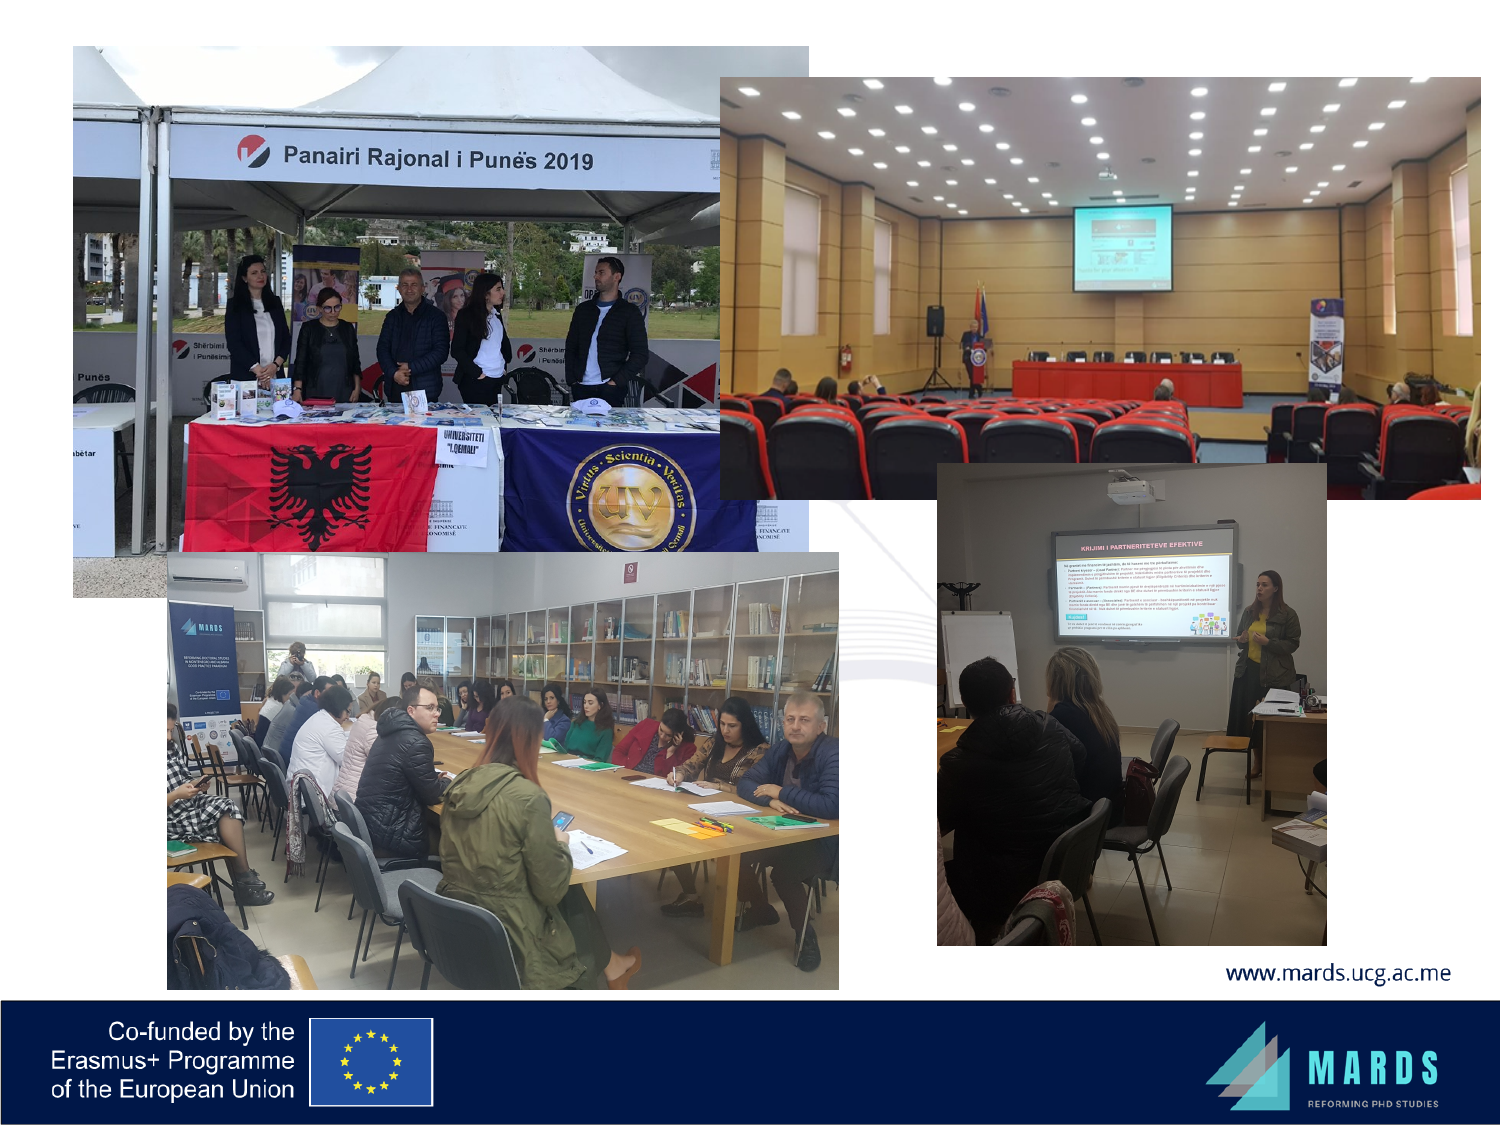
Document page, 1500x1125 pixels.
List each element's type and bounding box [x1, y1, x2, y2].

picture [73, 46, 1481, 990]
